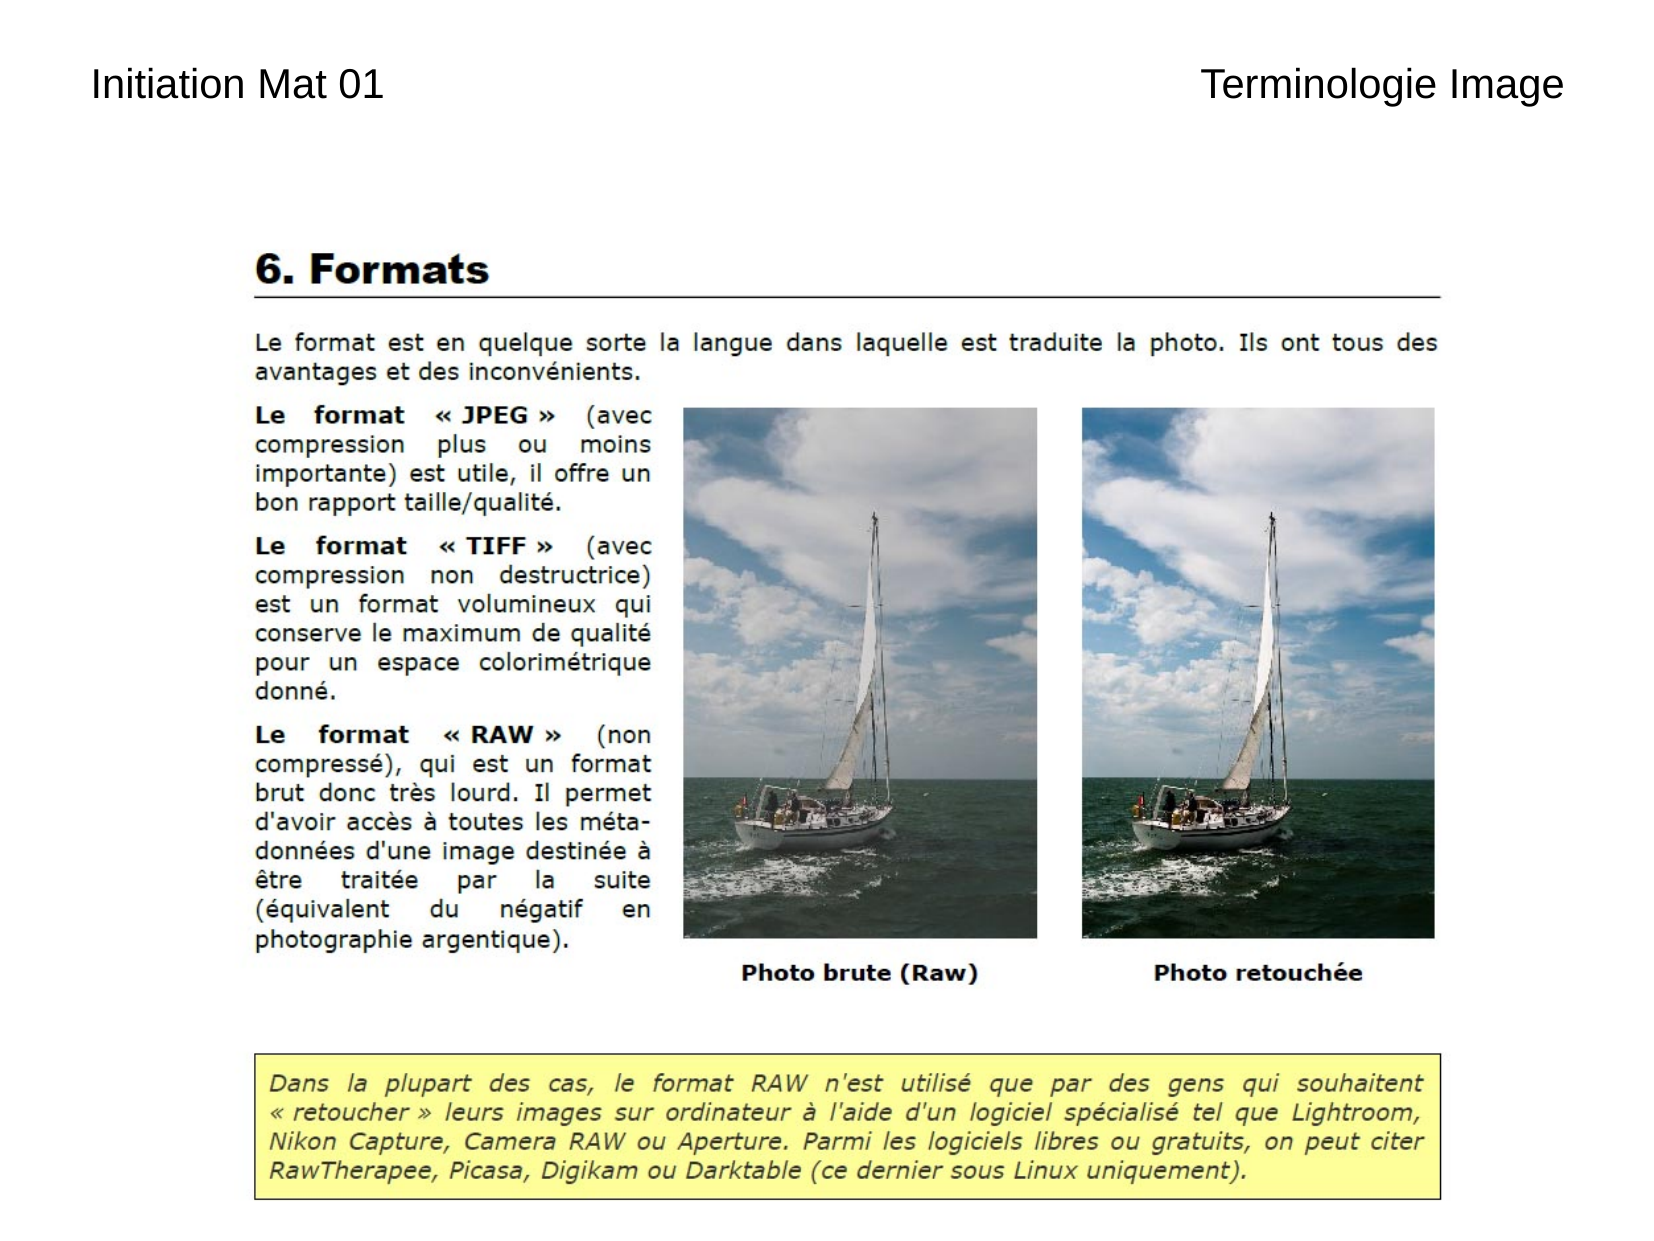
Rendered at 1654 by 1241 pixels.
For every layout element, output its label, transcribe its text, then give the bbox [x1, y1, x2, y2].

title Initiation Mat 01 Terminologie Image [83, 49, 1572, 119]
picture [88, 186, 1580, 1241]
